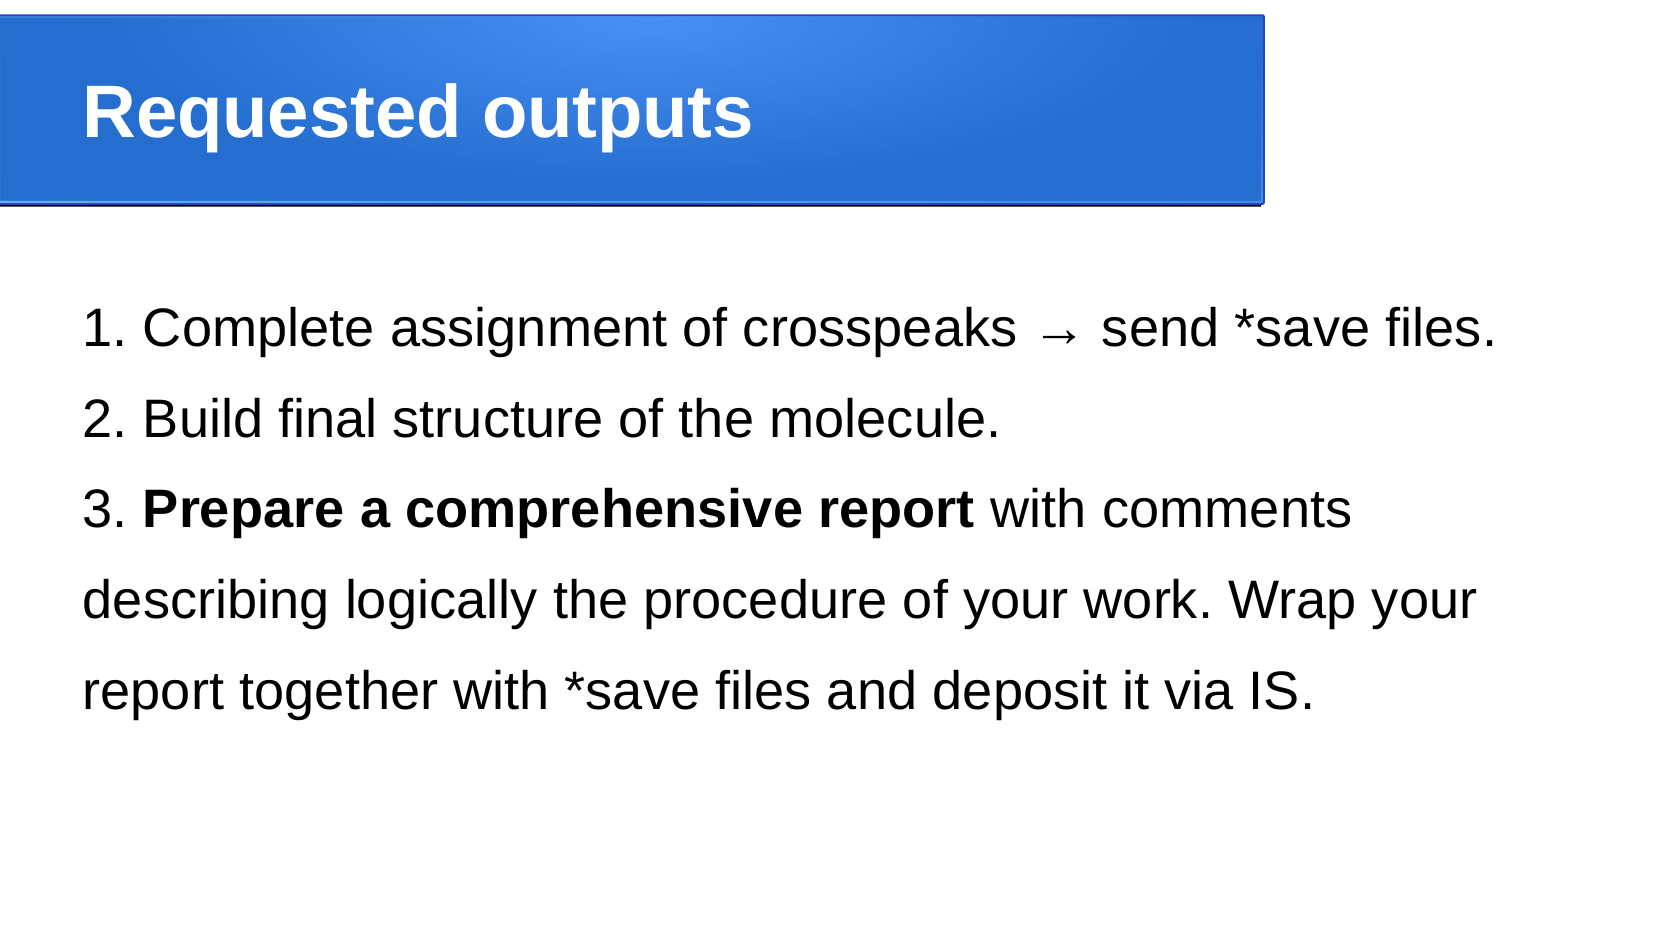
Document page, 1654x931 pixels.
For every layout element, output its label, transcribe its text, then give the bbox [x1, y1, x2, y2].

subtitle 1. Complete assignment of crosspeaks → send *save files. 2. Build final structure of the molecule. 3. Prepare a comprehensive report with comments describing logically the procedure of your work. Wrap your report together with *save files and deposit it via IS. [82, 224, 1571, 764]
title Requested outputs [82, 35, 1235, 189]
